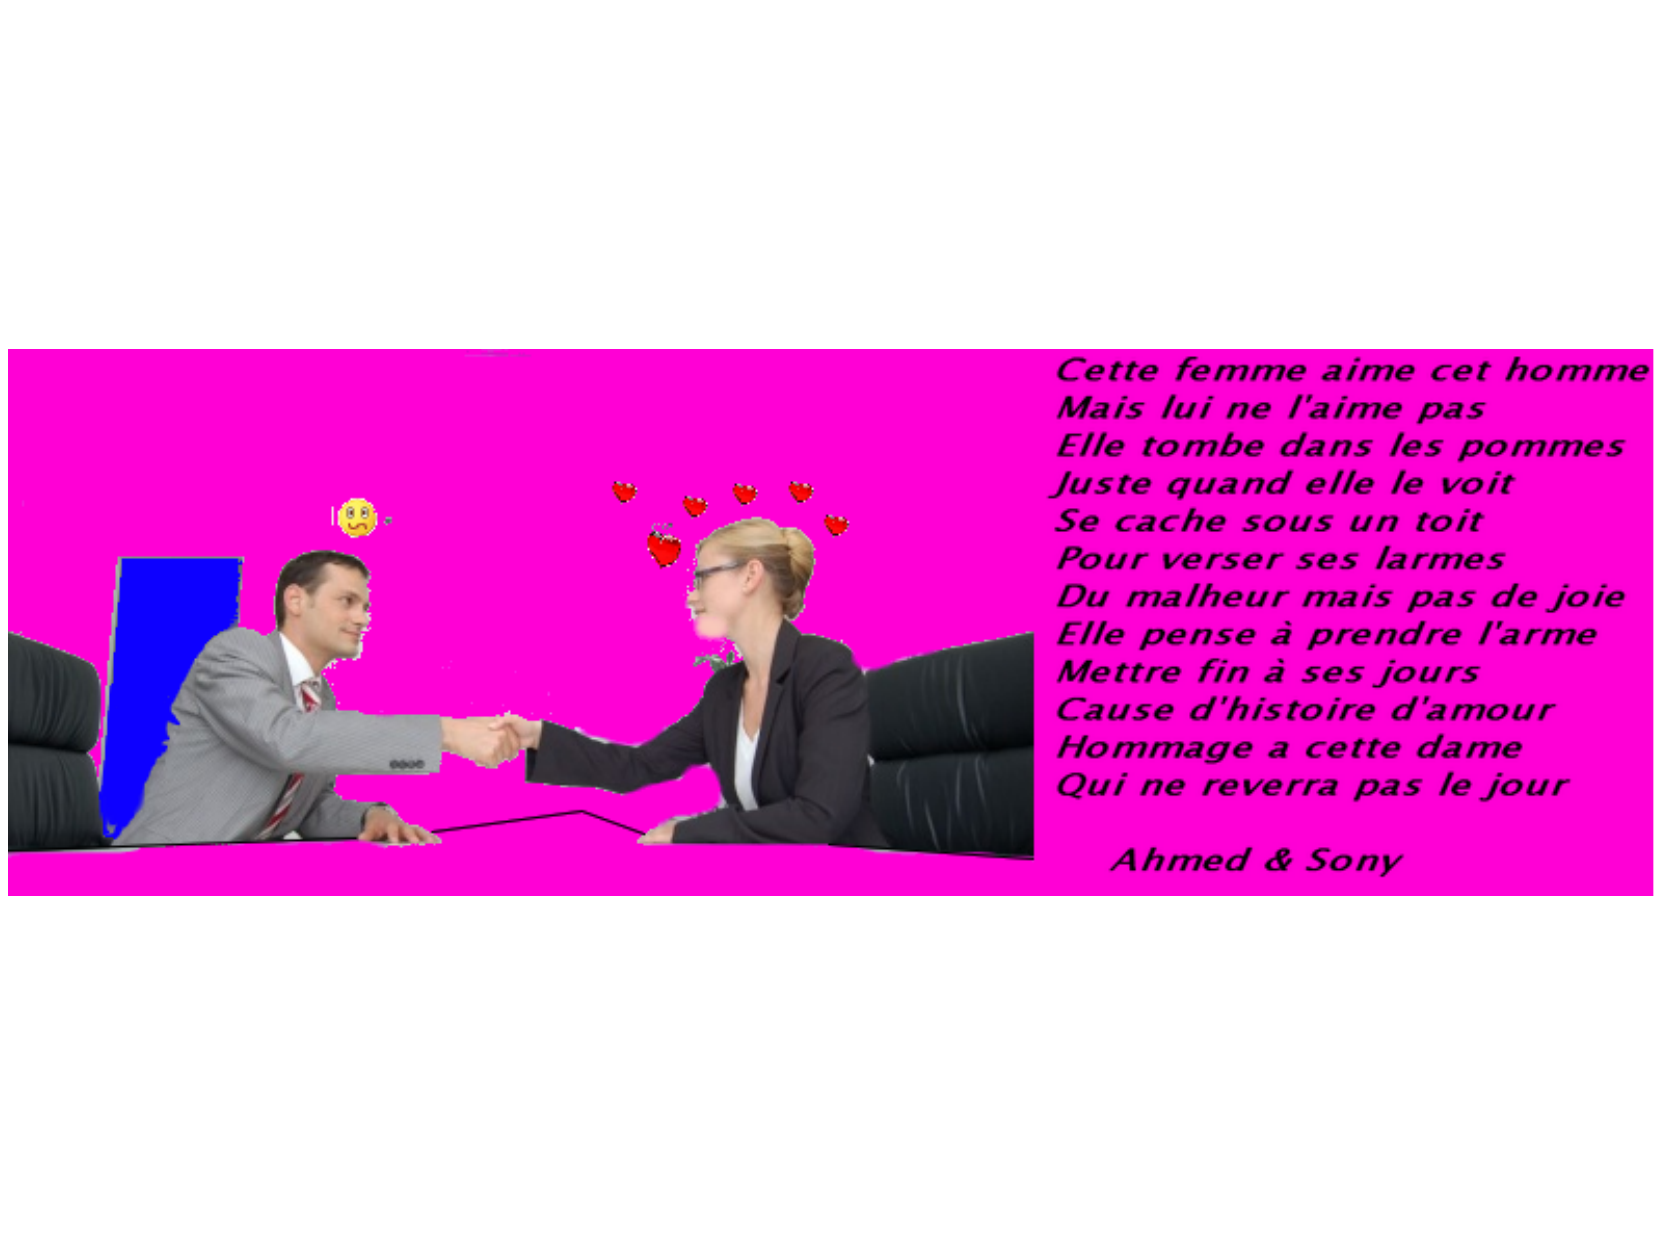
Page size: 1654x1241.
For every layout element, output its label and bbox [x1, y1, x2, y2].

picture [8, 349, 1654, 896]
